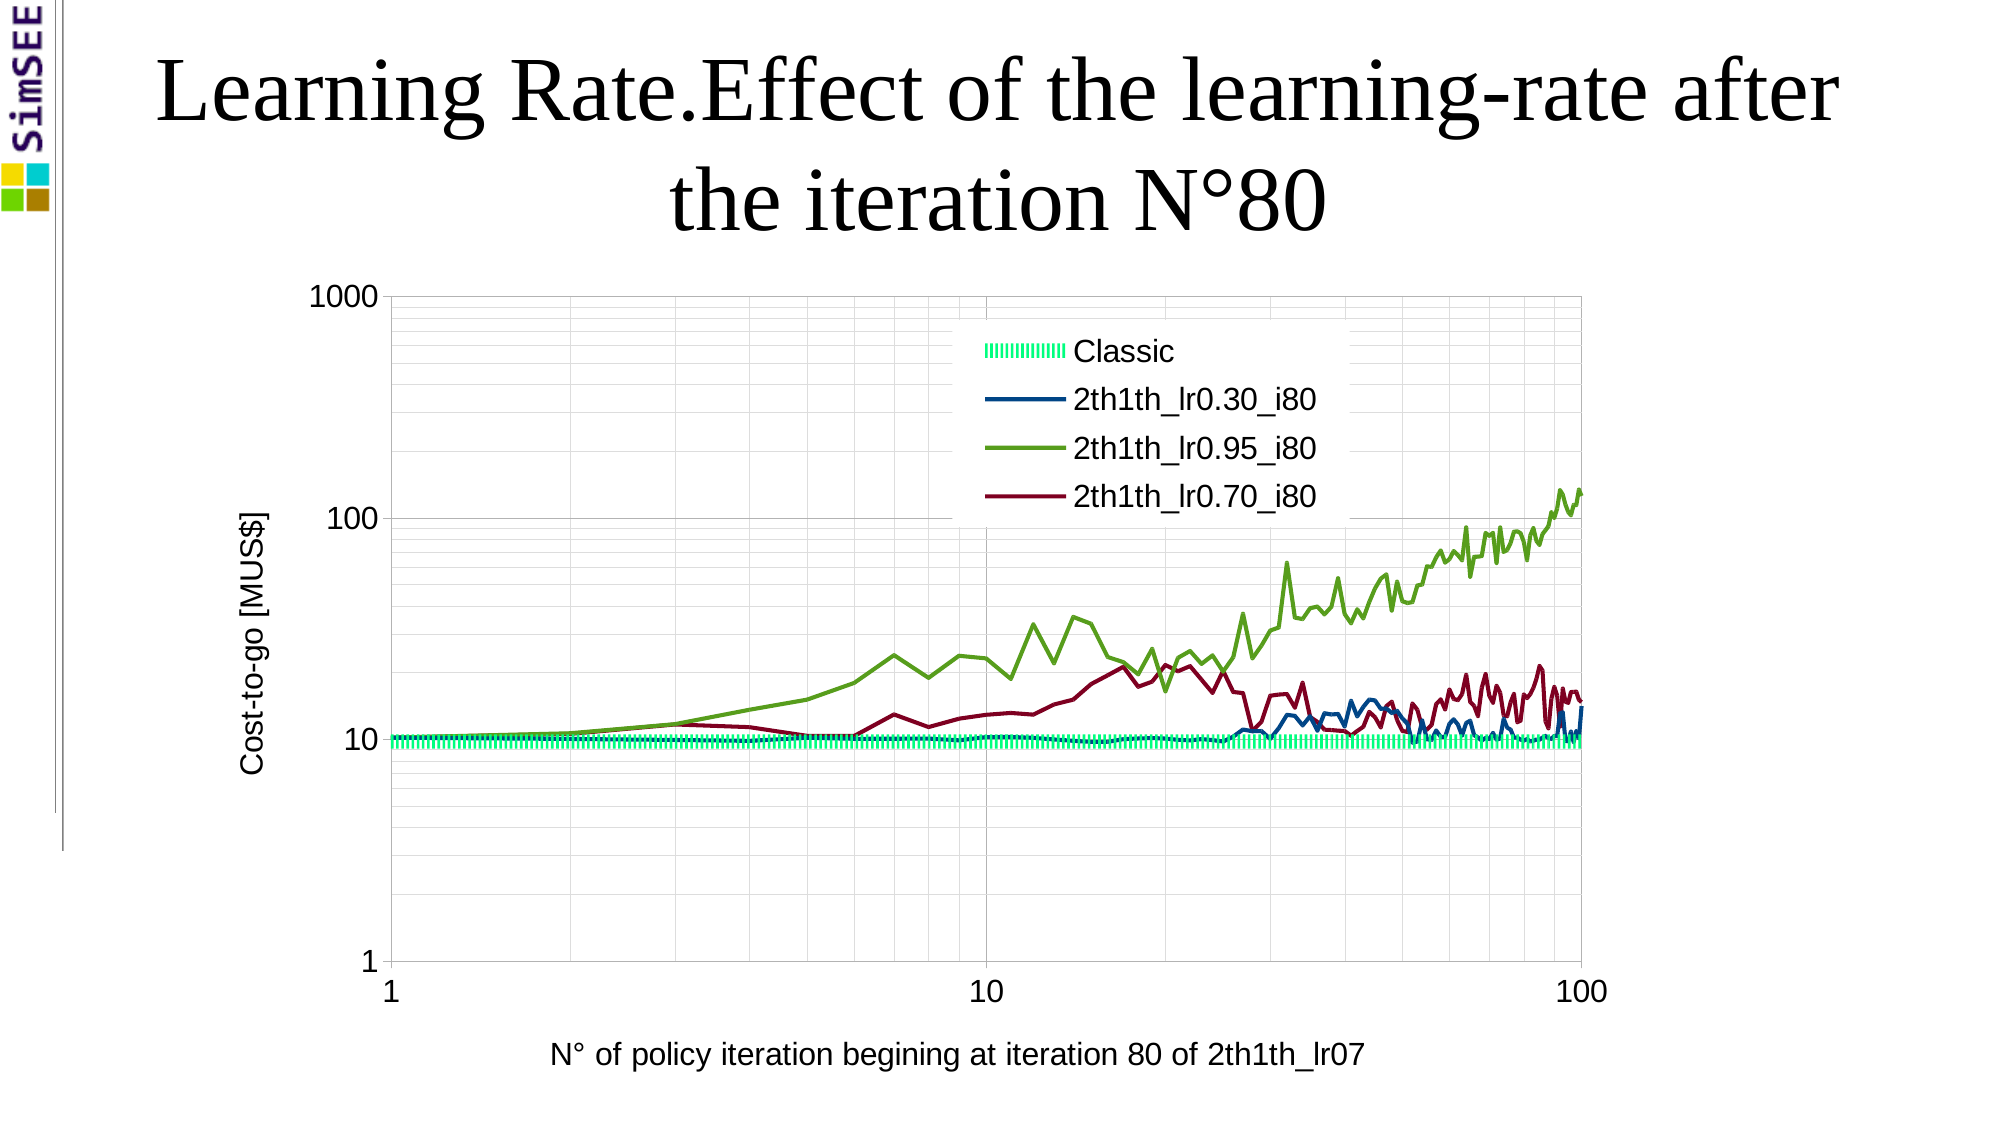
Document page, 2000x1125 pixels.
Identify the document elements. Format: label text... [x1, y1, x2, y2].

picture [0, 162, 51, 213]
picture [0, 5, 52, 154]
title Learning Rate.Effect of the learning-rate after the iteration N°80 [99, 21, 1900, 257]
picture [200, 261, 1695, 1106]
